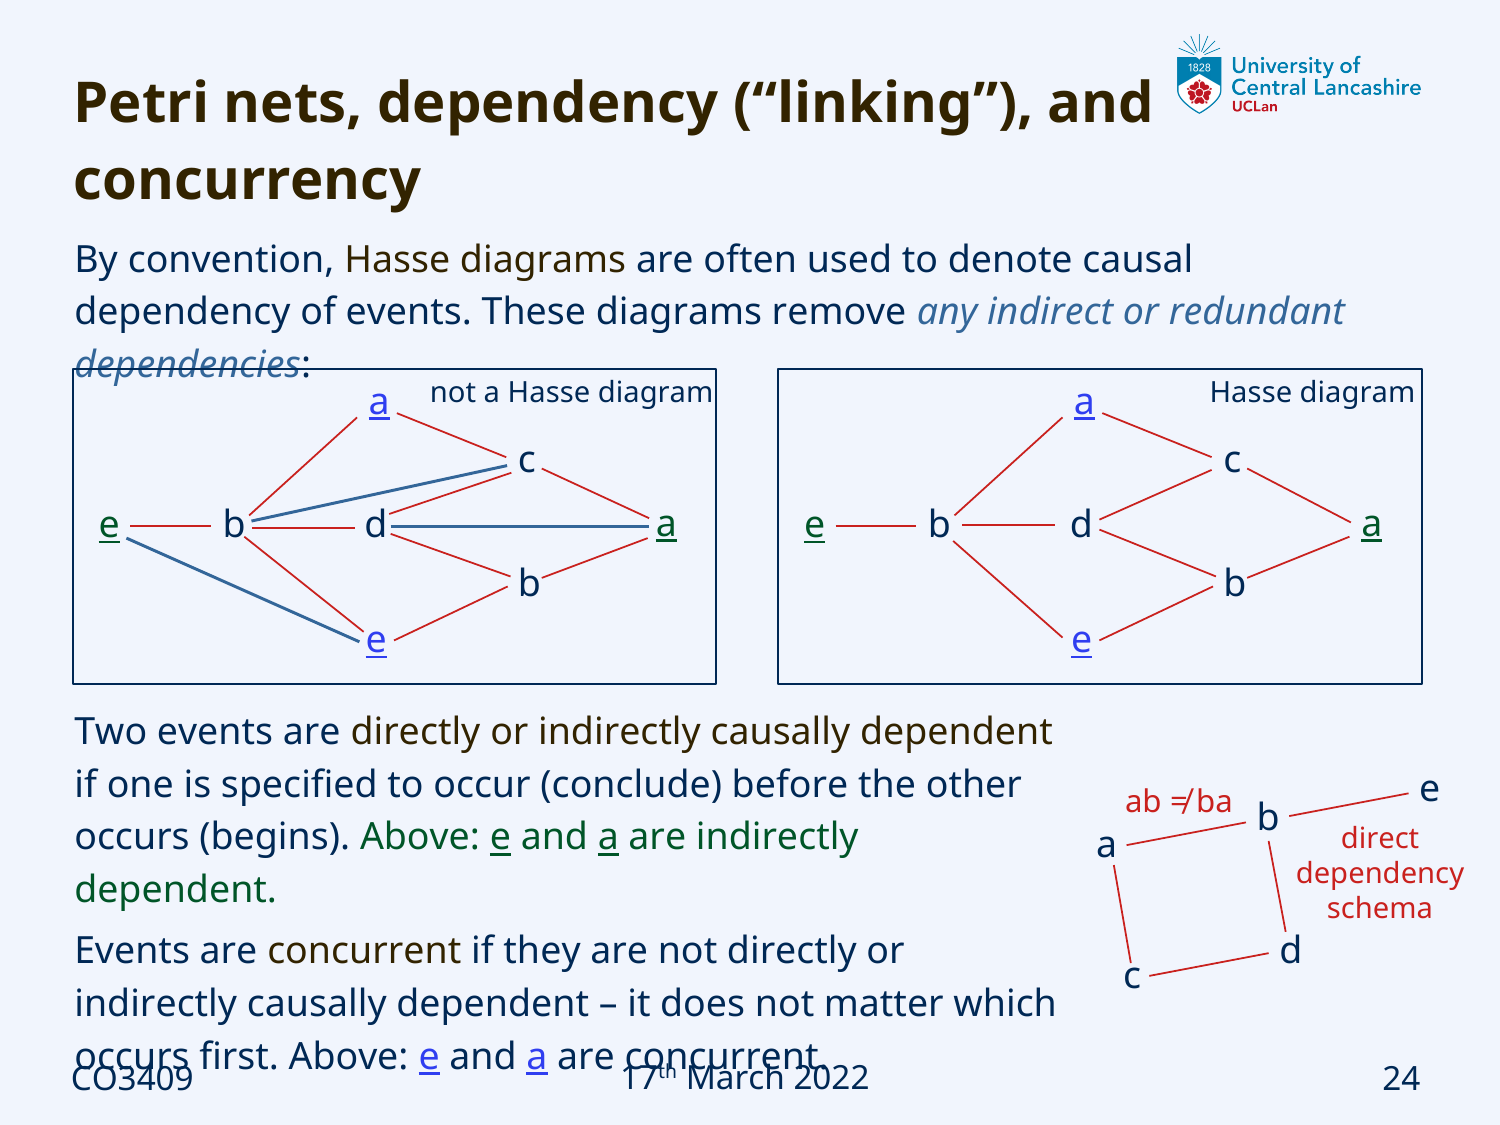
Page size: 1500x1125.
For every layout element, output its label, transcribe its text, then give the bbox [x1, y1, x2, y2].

text_box d [1054, 492, 1109, 553]
text_box e [350, 607, 405, 668]
text_box a [1059, 370, 1113, 430]
text_box e [1404, 756, 1459, 817]
text_box Hasse diagram [1194, 365, 1438, 416]
text_box a [640, 491, 695, 552]
text_box d [349, 492, 373, 498]
text_box c [1108, 943, 1162, 1004]
text_box b [1290, 785, 1296, 812]
text_box d [1264, 919, 1319, 979]
text_box b [913, 492, 967, 553]
text_box e [83, 492, 138, 553]
title Petri nets, dependency (“linking”), and concurrency [58, 93, 1475, 186]
text_box a [353, 370, 408, 430]
text_box not a Hasse diagram [415, 365, 745, 416]
text_box e [789, 492, 843, 553]
text_box b [207, 492, 262, 553]
text_box d [349, 492, 404, 553]
text_box direct dependency schema [1273, 812, 1488, 933]
text_box a [1081, 812, 1135, 873]
text_box b [1208, 551, 1263, 612]
text_box c [1208, 427, 1263, 488]
text_box b [1241, 834, 1273, 846]
text_box Two events are directly or indirectly causally dependent if one is specified to occur (conclude) before the other occurs (begins). Above: e and a are indirectly dependent. Events are concurrent if they are not directly or indirectly causally dependent – it does not matter which occurs first. Above: e and a are concurrent. [59, 692, 1077, 1032]
picture [1177, 34, 1421, 93]
text_box c [503, 427, 557, 488]
text_box By convention, Hasse diagrams are often used to denote causal dependency of events. These diagrams remove any indirect or redundant dependencies: [59, 219, 1420, 340]
text_box ab ≠ ba [1110, 773, 1290, 834]
text_box e [1056, 607, 1111, 668]
text_box a [1346, 491, 1401, 552]
text_box b [503, 551, 557, 612]
